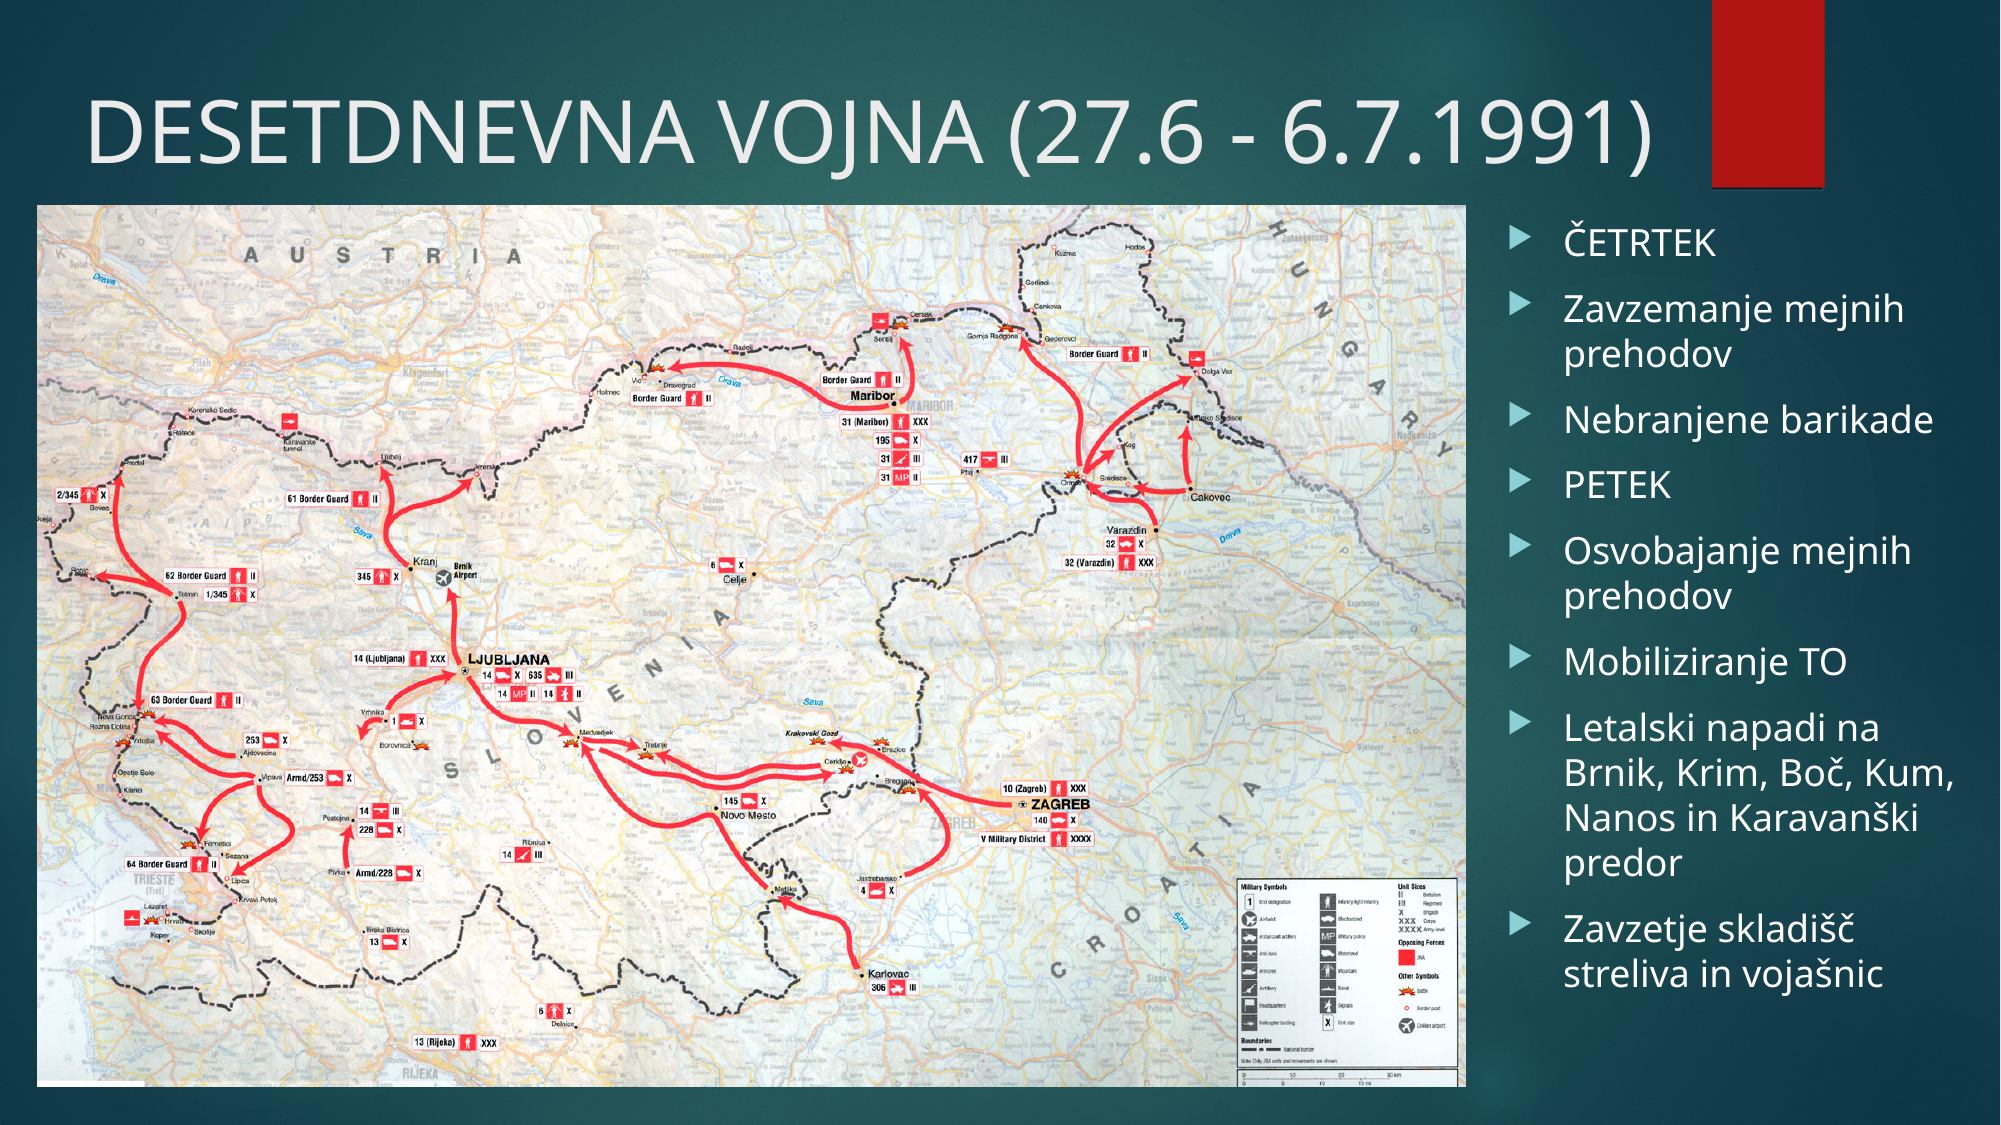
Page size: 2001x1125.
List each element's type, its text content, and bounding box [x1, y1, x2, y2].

title DESETDNEVNA VOJNA (27.6 - 6.7.1991) [68, 68, 1778, 299]
picture [0, 0, 2001, 1125]
list ČETRTEK Zavzemanje mejnih prehodov Nebranjene barikade PETEK Osvobajanje mejnih prehodov Mobiliziranje TO Letalski napadi na Brnik, Krim, Boč, Kum, Nanos in Karavanški predor Zavzetje skladišč streliva in vojašnic [1491, 211, 1986, 1088]
